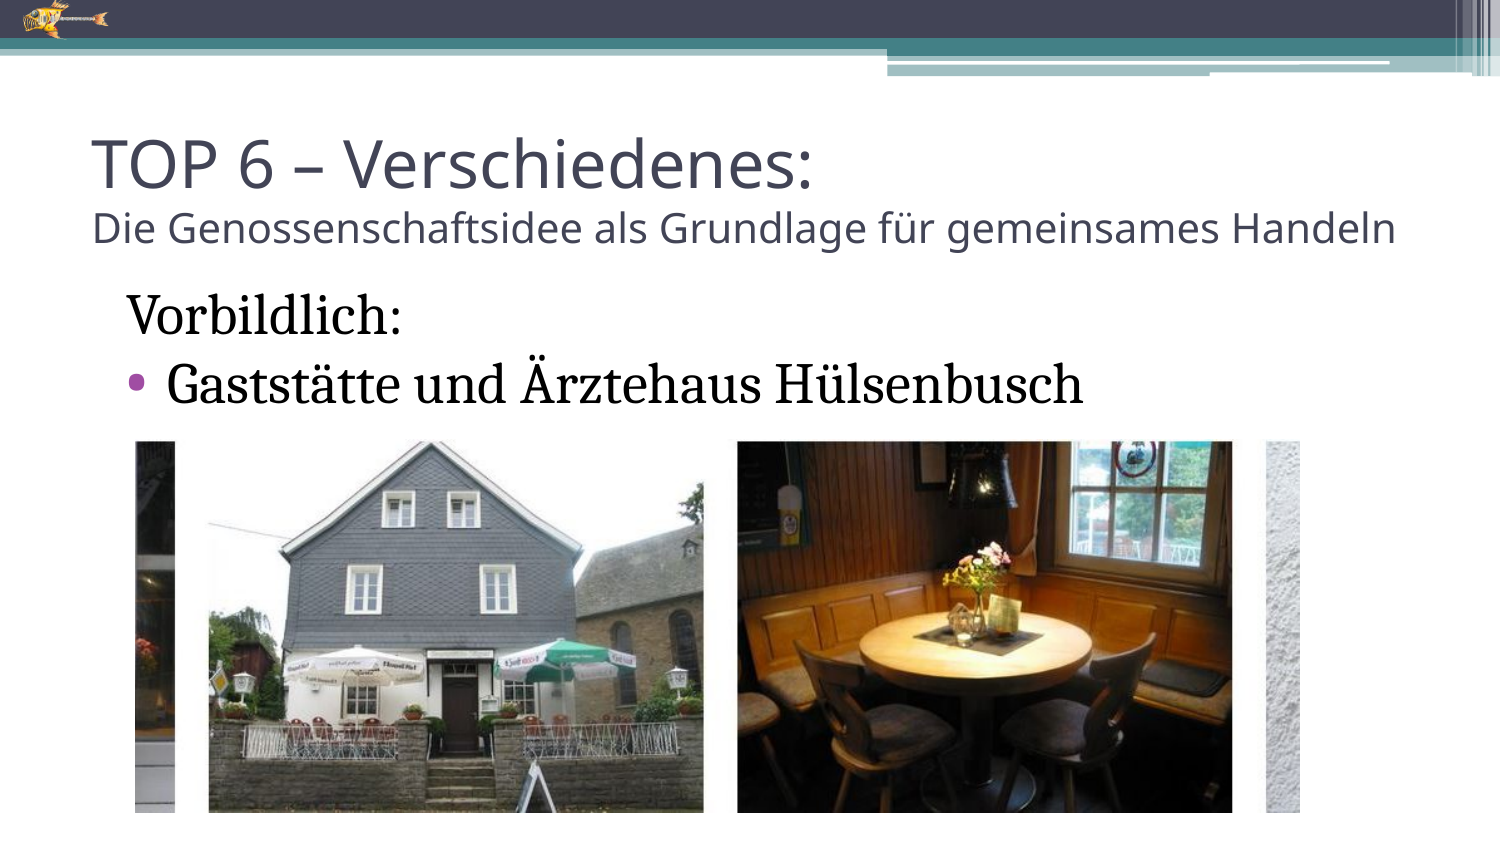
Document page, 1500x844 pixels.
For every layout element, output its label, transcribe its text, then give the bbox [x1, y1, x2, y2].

title TOP 6 – Verschiedenes: Die Genossenschaftsidee als Grundlage für gemeinsames Handeln [76, 114, 1427, 247]
picture [135, 439, 1300, 813]
list Vorbildlich: Gaststätte und Ärztehaus Hülsenbusch [75, 276, 1426, 434]
